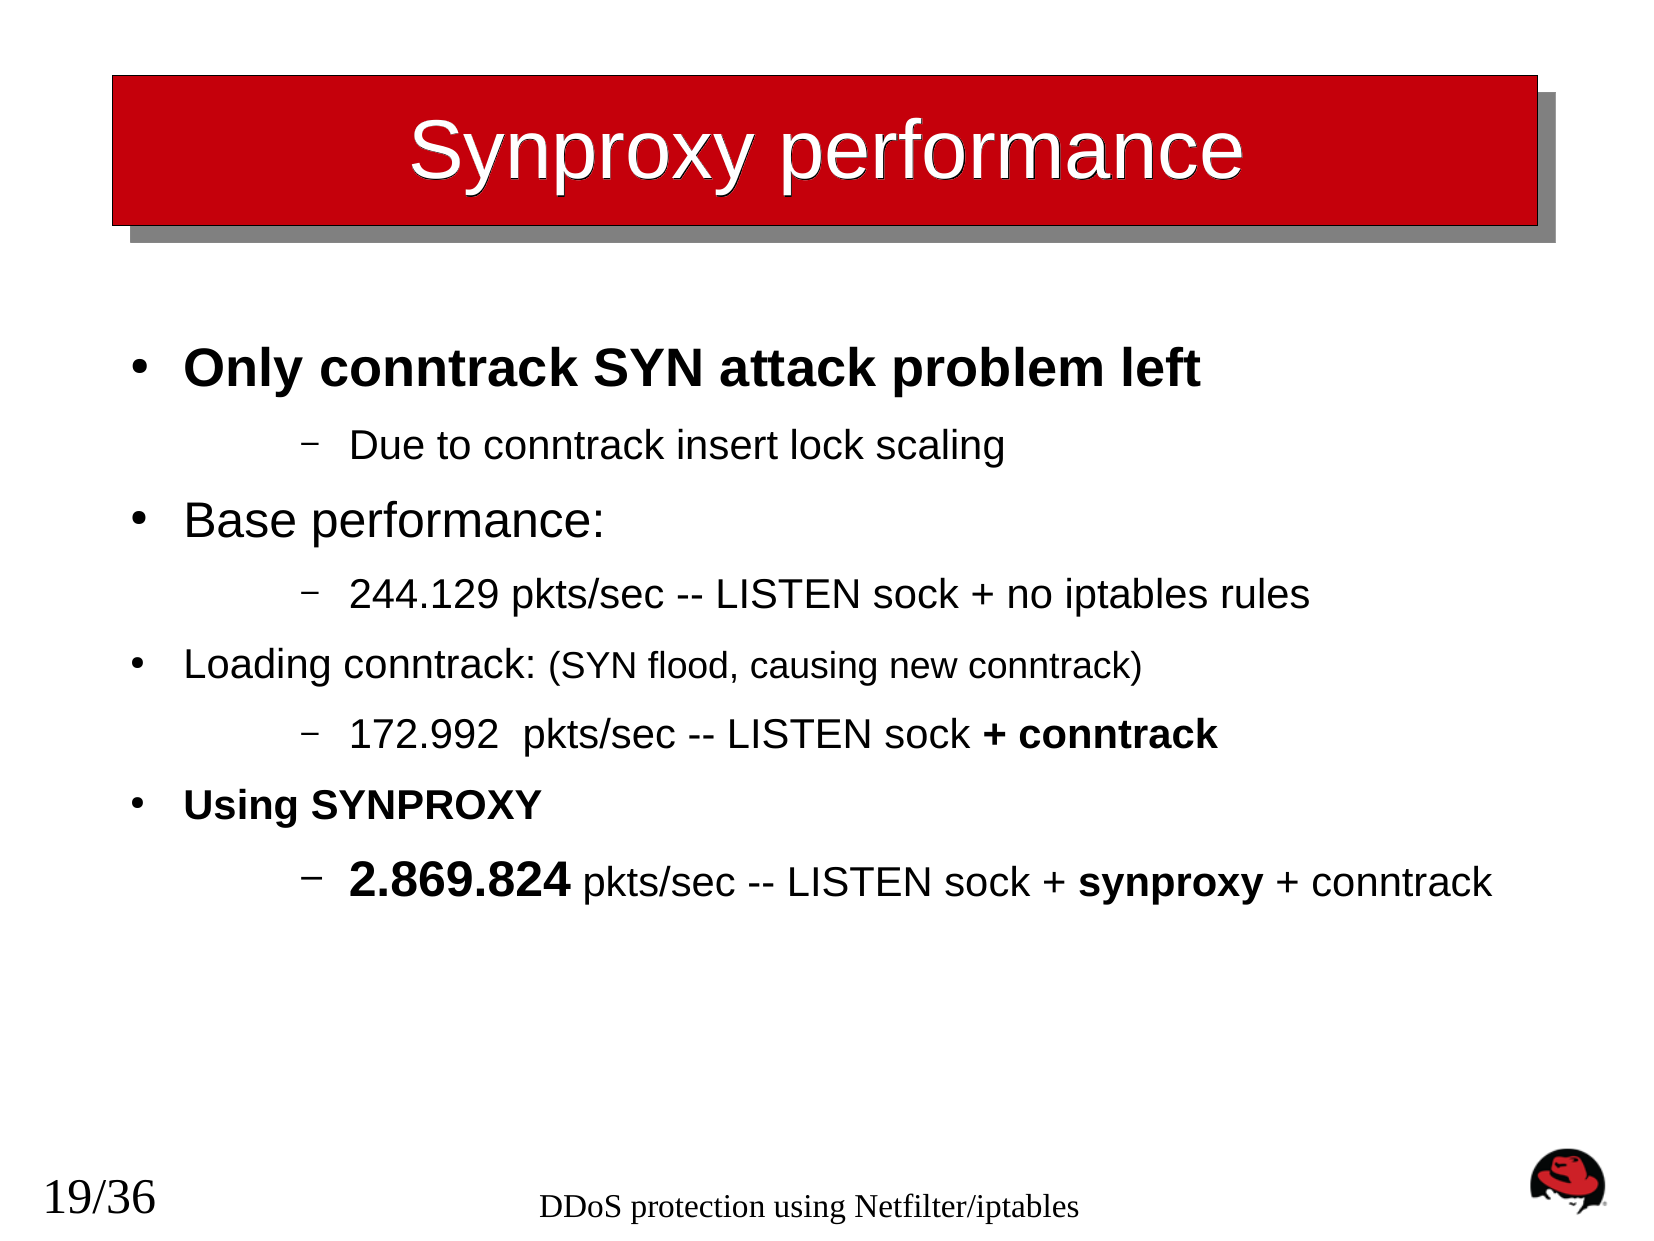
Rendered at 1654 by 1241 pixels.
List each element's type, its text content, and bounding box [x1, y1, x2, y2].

picture [1529, 1146, 1613, 1224]
title Synproxy performance [116, 75, 1538, 226]
list Only conntrack SYN attack problem left Due to conntrack insert lock scaling Base performance: 244.129 pkts/sec -- LISTEN sock + no iptables rules Loading conntrack: (SYN flood, causing new conntrack) 172.992 pkts/sec -- LISTEN sock + conntrack Using SYNPROXY 2.869.824 pkts/sec -- LISTEN sock + synproxy + conntrack [112, 337, 1538, 1126]
